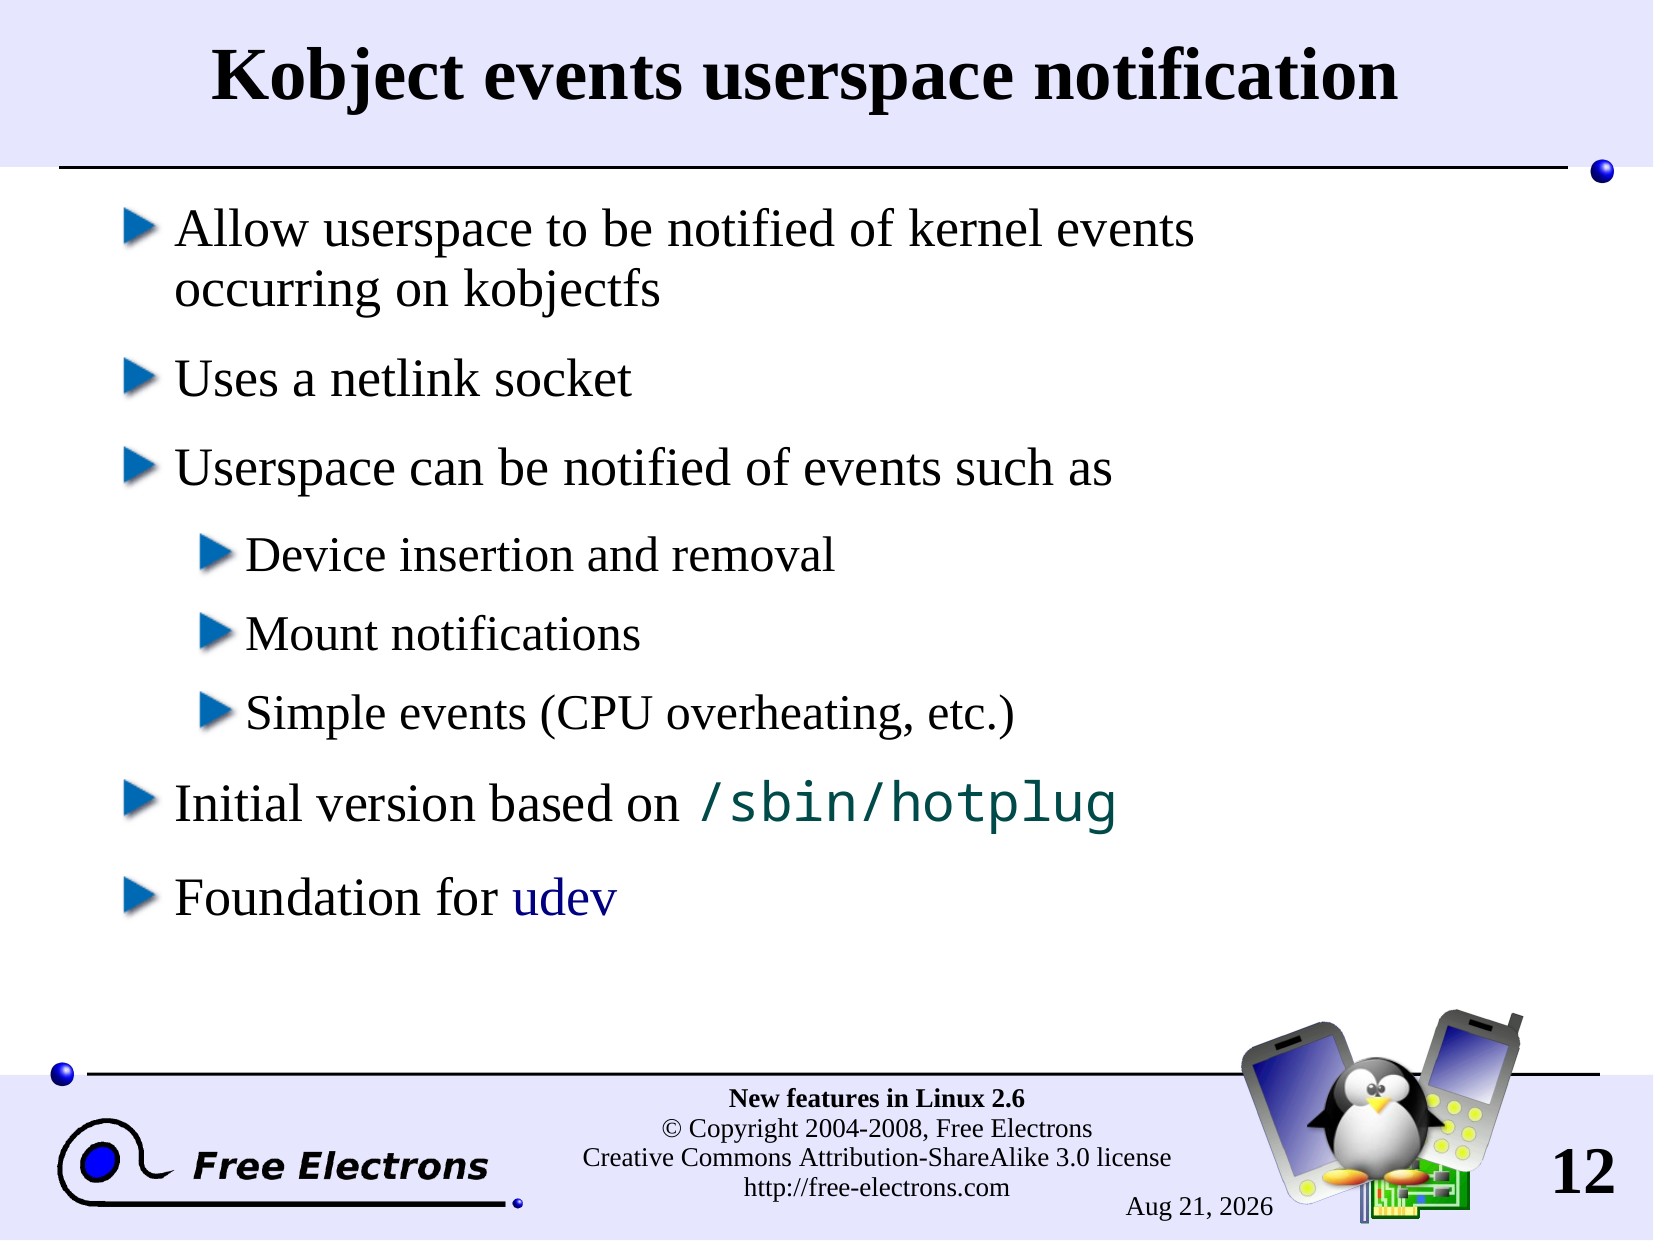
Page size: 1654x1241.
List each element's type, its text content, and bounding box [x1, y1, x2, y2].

title Kobject events userspace notification [60, 25, 1551, 124]
picture [1225, 1007, 1538, 1241]
picture [50, 1107, 527, 1216]
list Allow userspace to be notified of kernel events occurring on kobjectfs Uses a netlink socket Userspace can be notified of events such as Device insertion and removal Mount notifications Simple events (CPU overheating, etc.) Initial version based on /sbin/hotplug Foundation for udev [103, 198, 1516, 1049]
